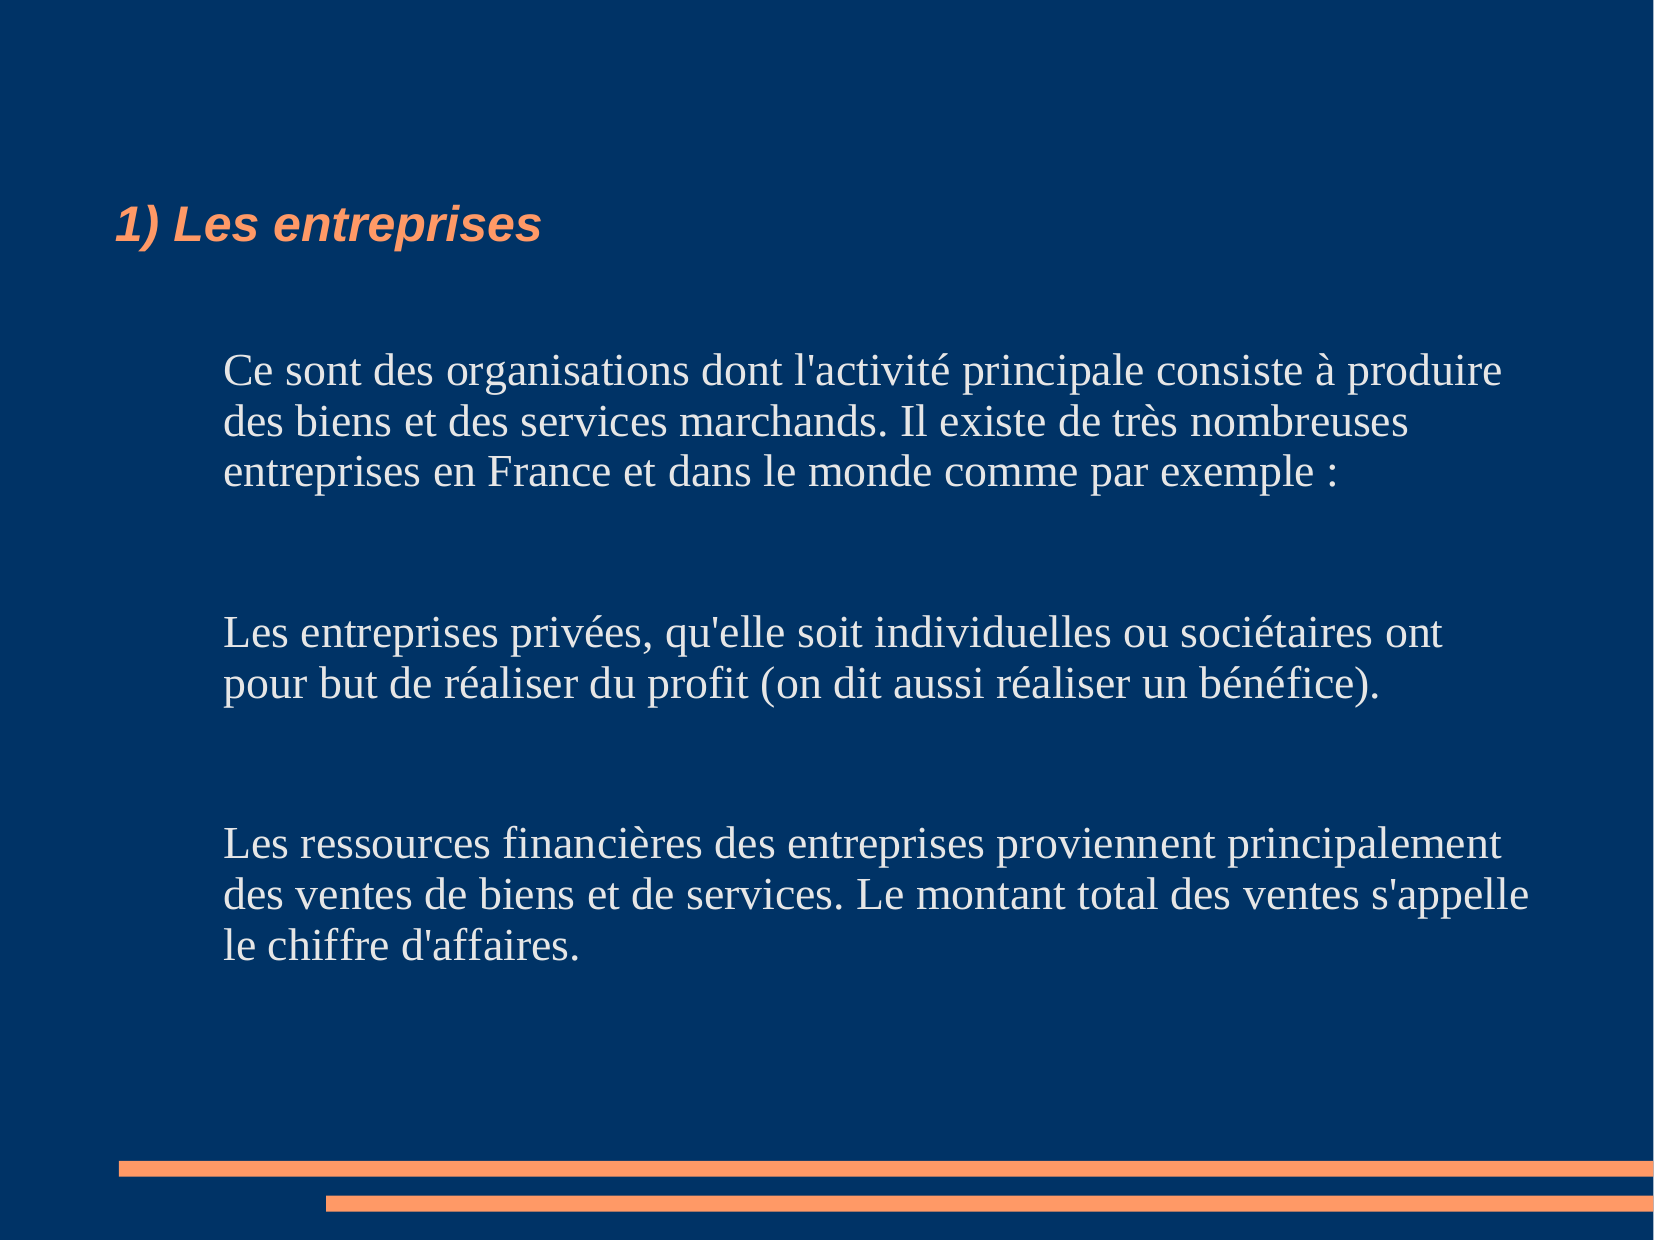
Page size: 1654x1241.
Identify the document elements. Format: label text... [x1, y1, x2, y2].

title 1) Les entreprises [114, 120, 1561, 328]
list Ce sont des organisations dont l'activité principale consiste à produire des biens et des services marchands. Il existe de très nombreuses entreprises en France et dans le monde comme par exemple : Les entreprises privées, qu'elle soit individuelles ou sociétaires ont pour but de réaliser du profit (on dit aussi réaliser un bénéfice). Les ressources financières des entreprises proviennent principalement des ventes de biens et de services. Le montant total des ventes s'appelle le chiffre d'affaires. [152, 344, 1534, 1211]
